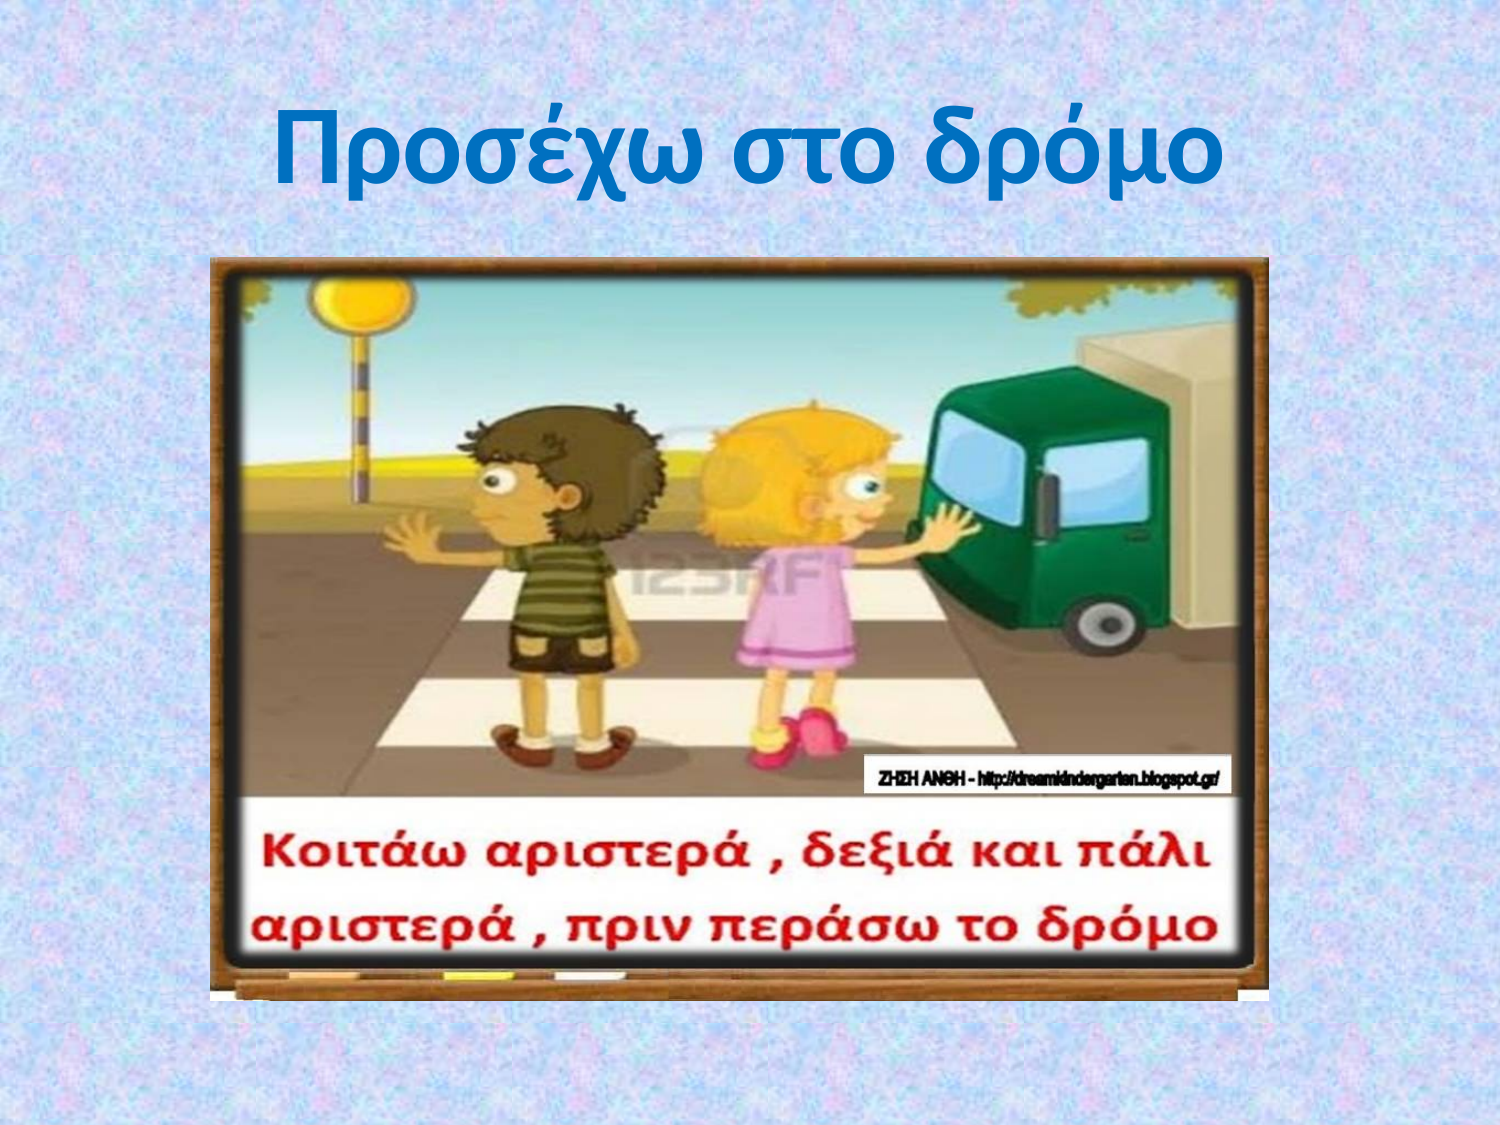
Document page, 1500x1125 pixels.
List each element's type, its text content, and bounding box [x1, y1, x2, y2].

picture [0, 0, 1500, 1125]
title Προσέχω στο δρόμο [75, 45, 1425, 233]
